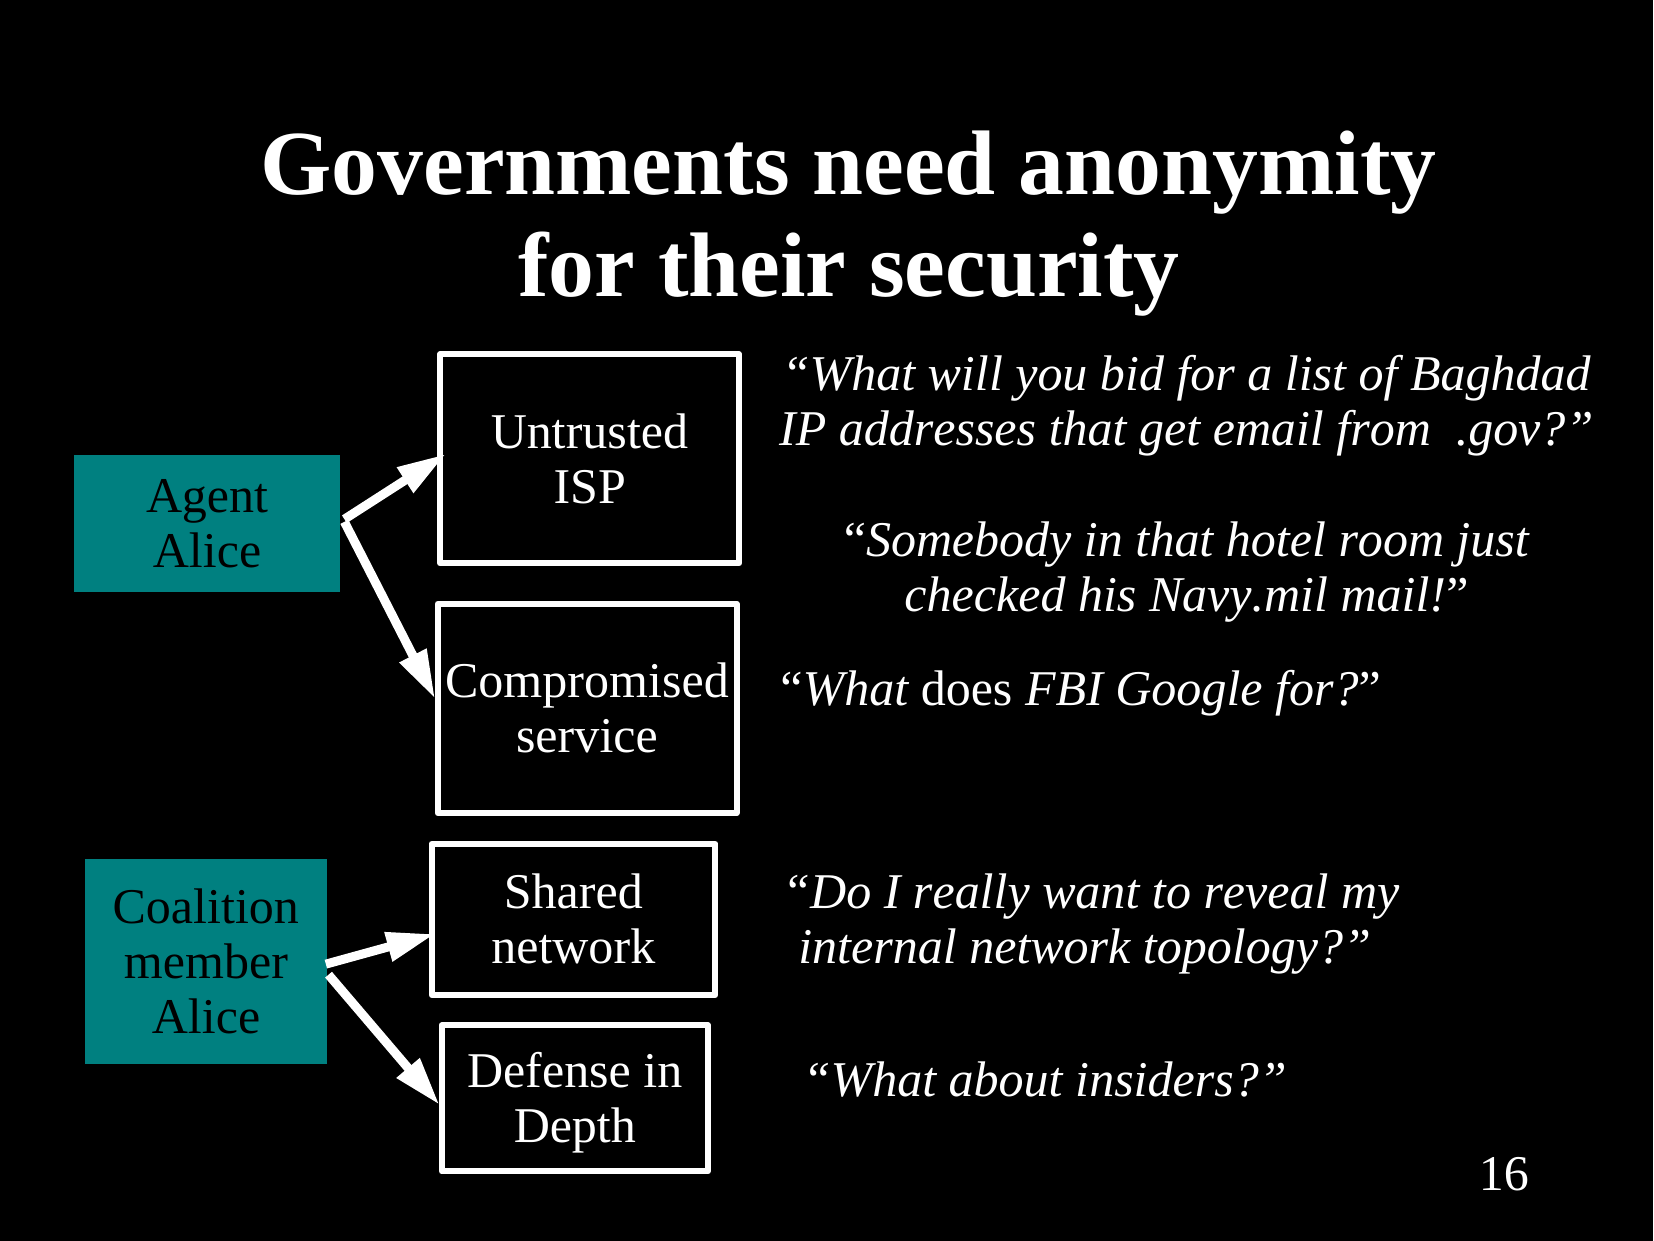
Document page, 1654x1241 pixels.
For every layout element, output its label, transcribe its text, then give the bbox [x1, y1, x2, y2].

text_box “What will you bid for a list of Baghdad IP addresses that get email from .gov?” “Somebody in that hotel room just checked his Navy.mil mail!” [779, 346, 1597, 678]
text_box “What about insiders?” [727, 1051, 1603, 1188]
text_box “Do I really want to reveal my internal network topology?” [782, 864, 1589, 991]
text_box Agent Alice [73, 454, 341, 593]
text_box Coalition member Alice [84, 858, 328, 1065]
text_box Defense in Depth [441, 1025, 708, 1172]
text_box “What does FBI Google for?” [780, 678, 1464, 718]
text_box Untrusted ISP [440, 354, 740, 564]
text_box Compromised service [437, 603, 737, 814]
title Governments need anonymity for their security [121, 94, 1578, 335]
text_box Shared network [431, 843, 716, 996]
